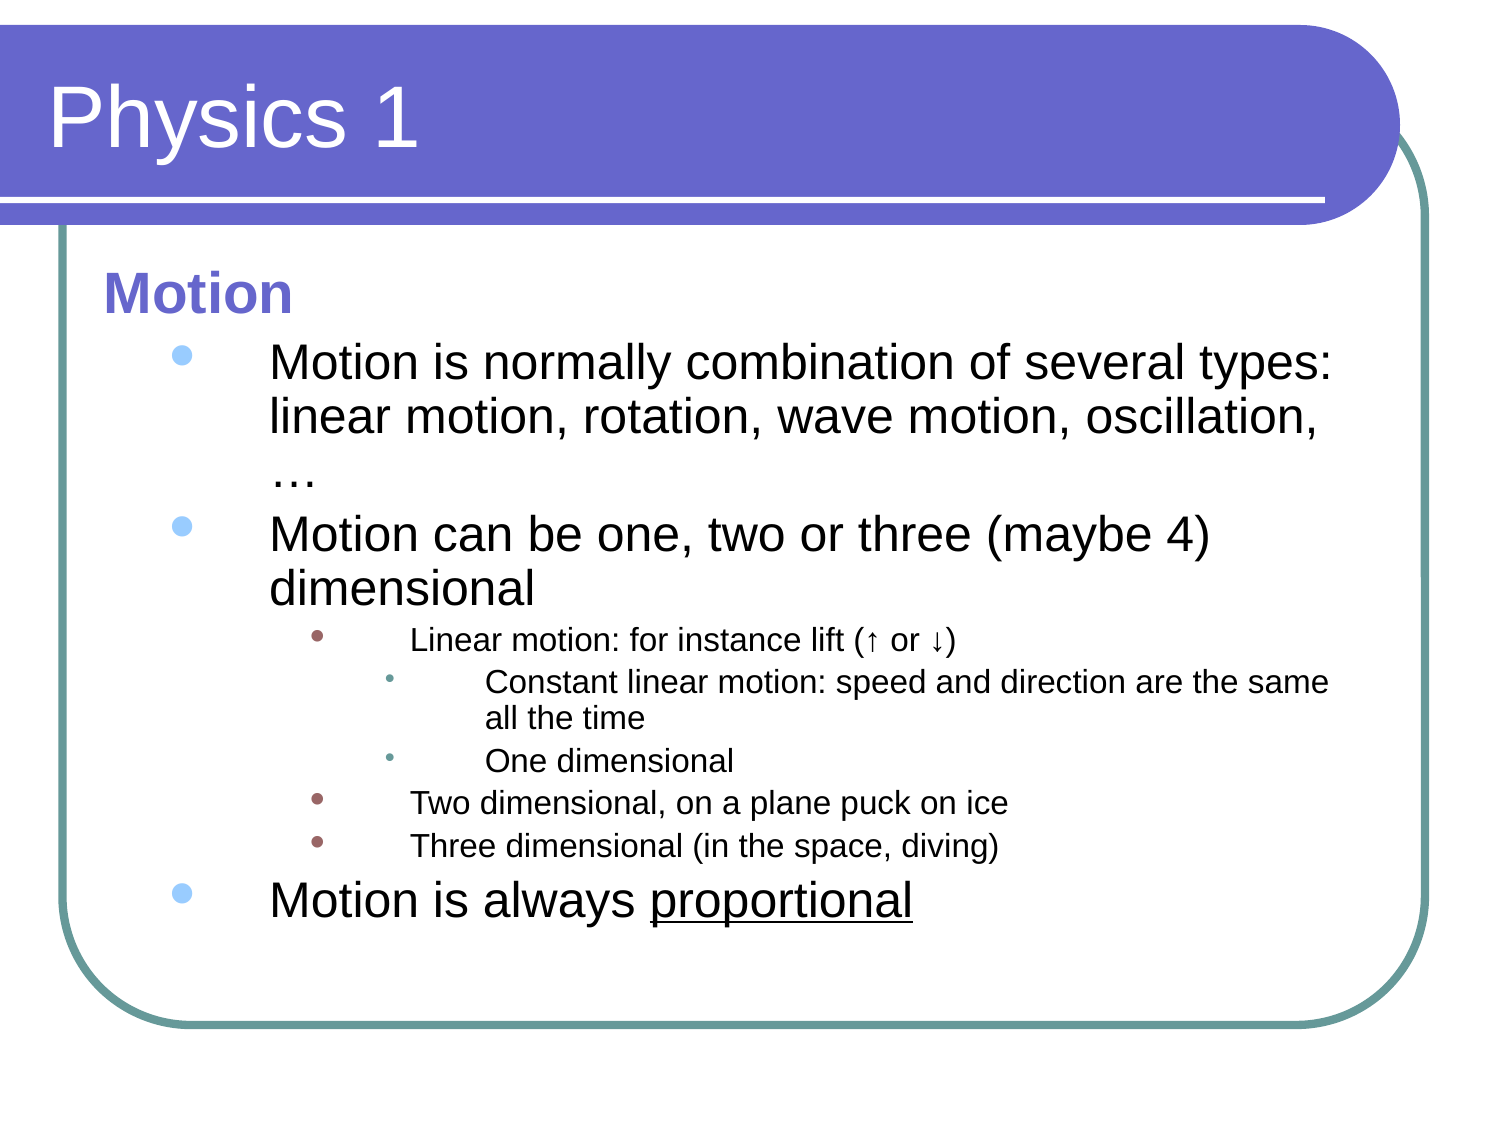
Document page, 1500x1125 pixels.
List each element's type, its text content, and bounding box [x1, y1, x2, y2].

title Physics 1 [32, 37, 1347, 188]
list Motion Motion is normally combination of several types: linear motion, rotation, wave motion, oscillation, … Motion can be one, two or three (maybe 4) dimensional Linear motion: for instance lift (↑ or ↓) Constant linear motion: speed and direction are the same all the time One dimensional Two dimensional, on a plane puck on ice Three dimensional (in the space, diving) Motion is always proportional [88, 255, 1389, 981]
